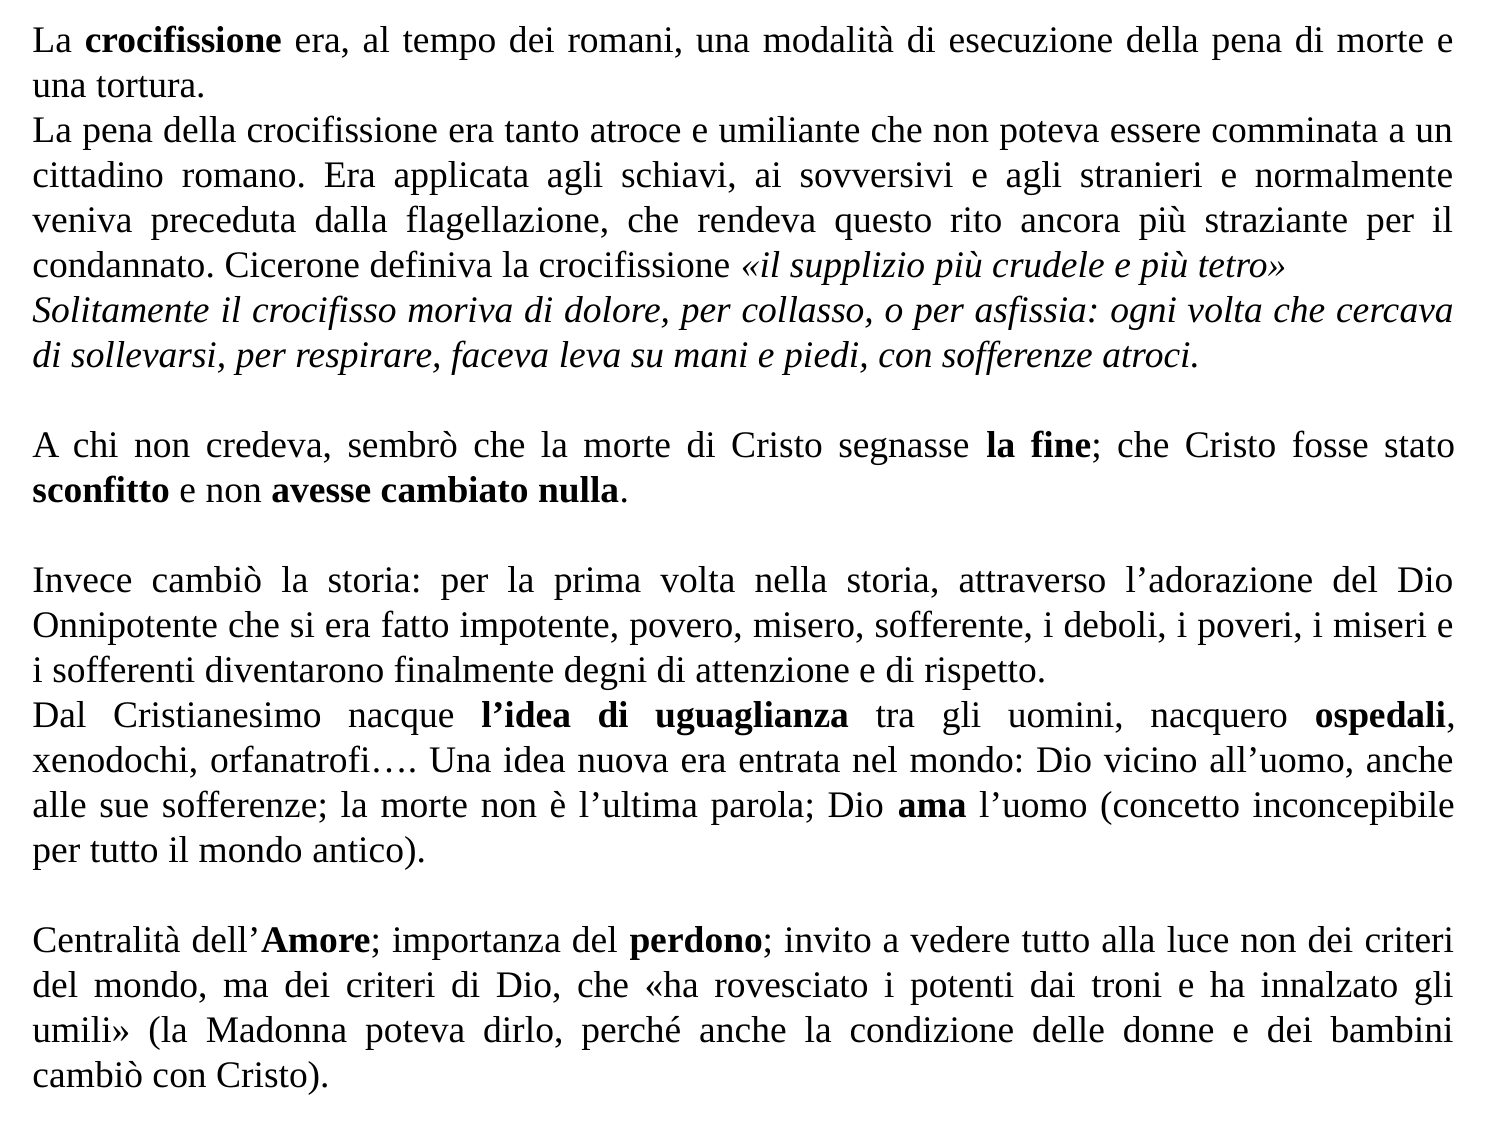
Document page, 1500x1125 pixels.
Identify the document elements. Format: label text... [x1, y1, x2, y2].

text_box La crocifissione era, al tempo dei romani, una modalità di esecuzione della pena di morte e una tortura. La pena della crocifissione era tanto atroce e umiliante che non poteva essere comminata a un cittadino romano. Era applicata agli schiavi, ai sovversivi e agli stranieri e normalmente veniva preceduta dalla flagellazione, che rendeva questo rito ancora più straziante per il condannato. Cicerone definiva la crocifissione «il supplizio più crudele e più tetro» Solitamente il crocifisso moriva di dolore, per collasso, o per asfissia: ogni volta che cercava di sollevarsi, per respirare, faceva leva su mani e piedi, con sofferenze atroci. A chi non credeva, sembrò che la morte di Cristo segnasse la fine; che Cristo fosse stato sconfitto e non avesse cambiato nulla. Invece cambiò la storia: per la prima volta nella storia, attraverso l’adorazione del Dio Onnipotente che si era fatto impotente, povero, misero, sofferente, i deboli, i poveri, i miseri e i sofferenti diventarono finalmente degni di attenzione e di rispetto. Dal Cristianesimo nacque l’idea di uguaglianza tra gli uomini, nacquero ospedali, xenodochi, orfanatrofi…. Una idea nuova era entrata nel mondo: Dio vicino all’uomo, anche alle sue sofferenze; la morte non è l’ultima parola; Dio ama l’uomo (concetto inconcepibile per tutto il mondo antico). Centralità dell’Amore; importanza del perdono; invito a vedere tutto alla luce non dei criteri del mondo, ma dei criteri di Dio, che «ha rovesciato i potenti dai troni e ha innalzato gli umili» (la Madonna poteva dirlo, perché anche la condizione delle donne e dei bambini cambiò con Cristo). [17, 7, 1471, 1103]
